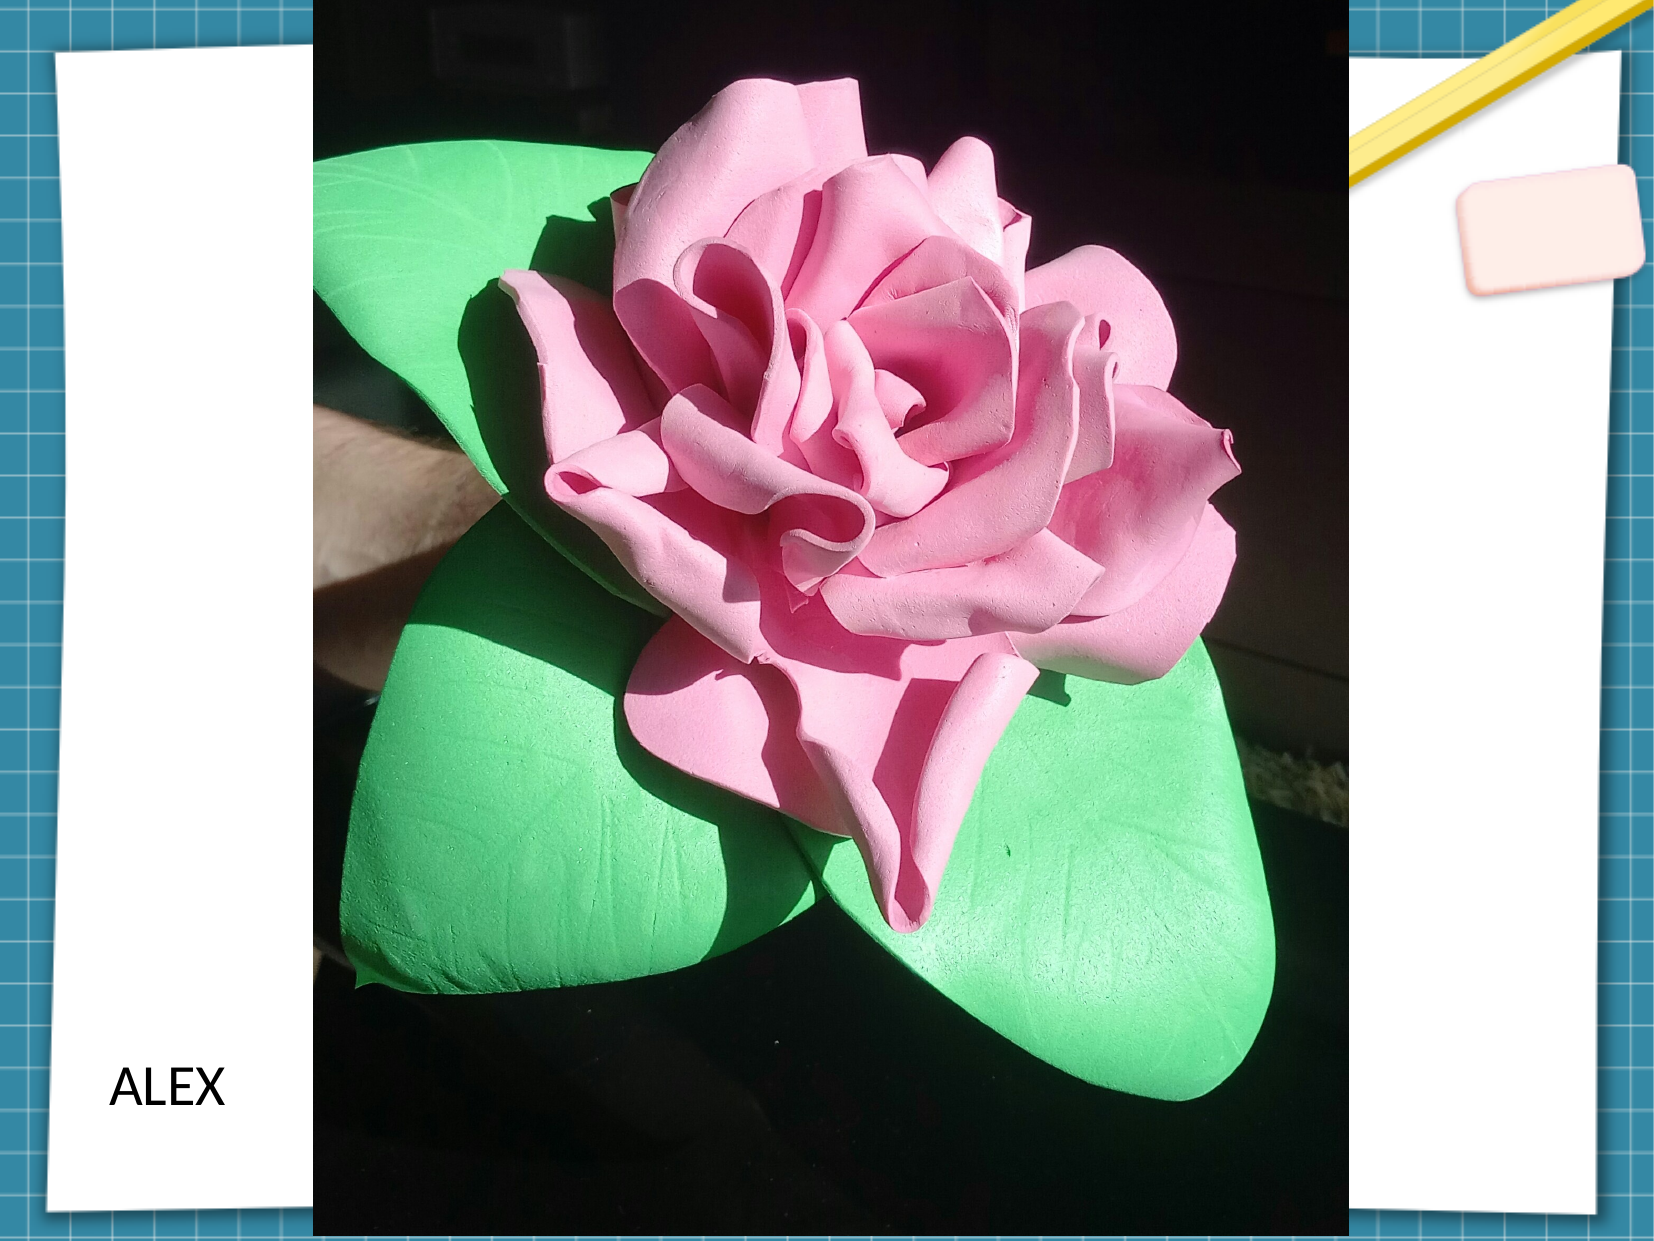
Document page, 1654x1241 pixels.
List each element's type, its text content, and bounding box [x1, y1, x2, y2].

text_box ALEX [94, 1039, 265, 1126]
picture [313, 0, 1349, 1236]
